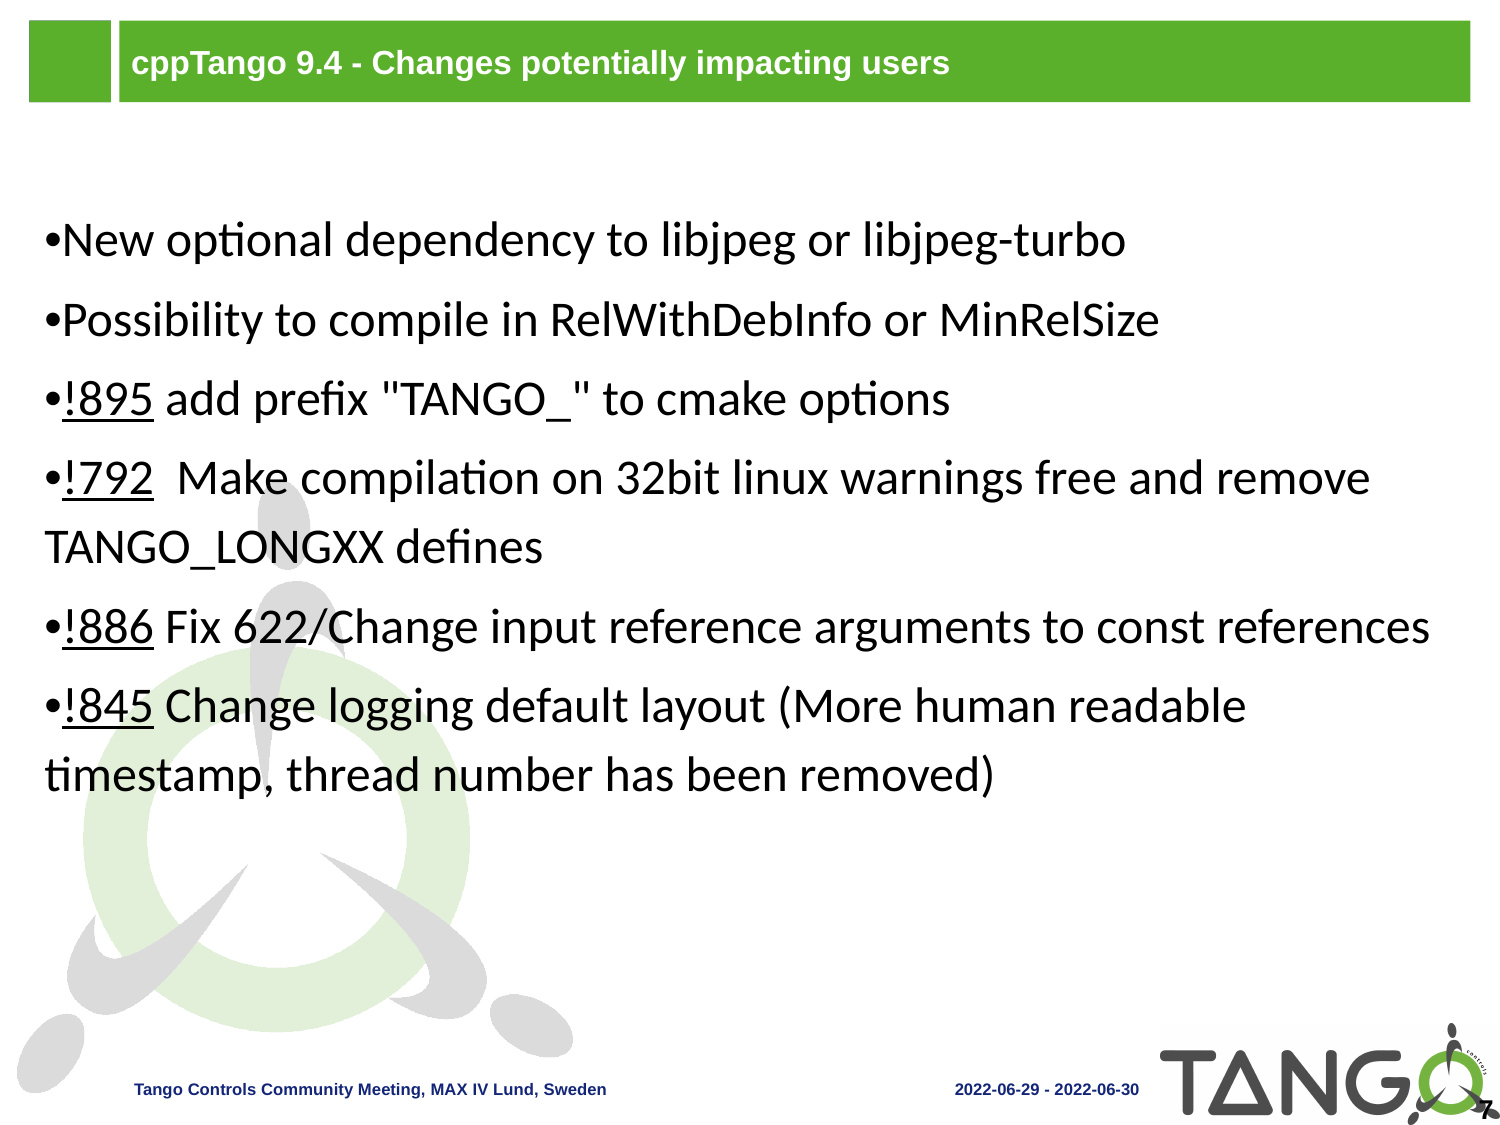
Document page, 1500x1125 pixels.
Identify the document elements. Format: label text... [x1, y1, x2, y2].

title cppTango 9.4 - Changes potentially impacting users [119, 20, 1471, 103]
picture [17, 480, 573, 1093]
picture [1160, 1023, 1500, 1125]
text_box •New optional dependency to libjpeg or libjpeg-turbo •Possibility to compile in RelWithDebInfo or MinRelSize •!895 add prefix "TANGO_" to cmake options •!792 Make compilation on 32bit linux warnings free and remove TANGO_LONGXX defines •!886 Fix 622/Change input reference arguments to const references •!845 Change logging default layout (More human readable timestamp, thread number has been removed) [29, 182, 1471, 907]
slide_number <number> [1403, 1038, 1494, 1125]
